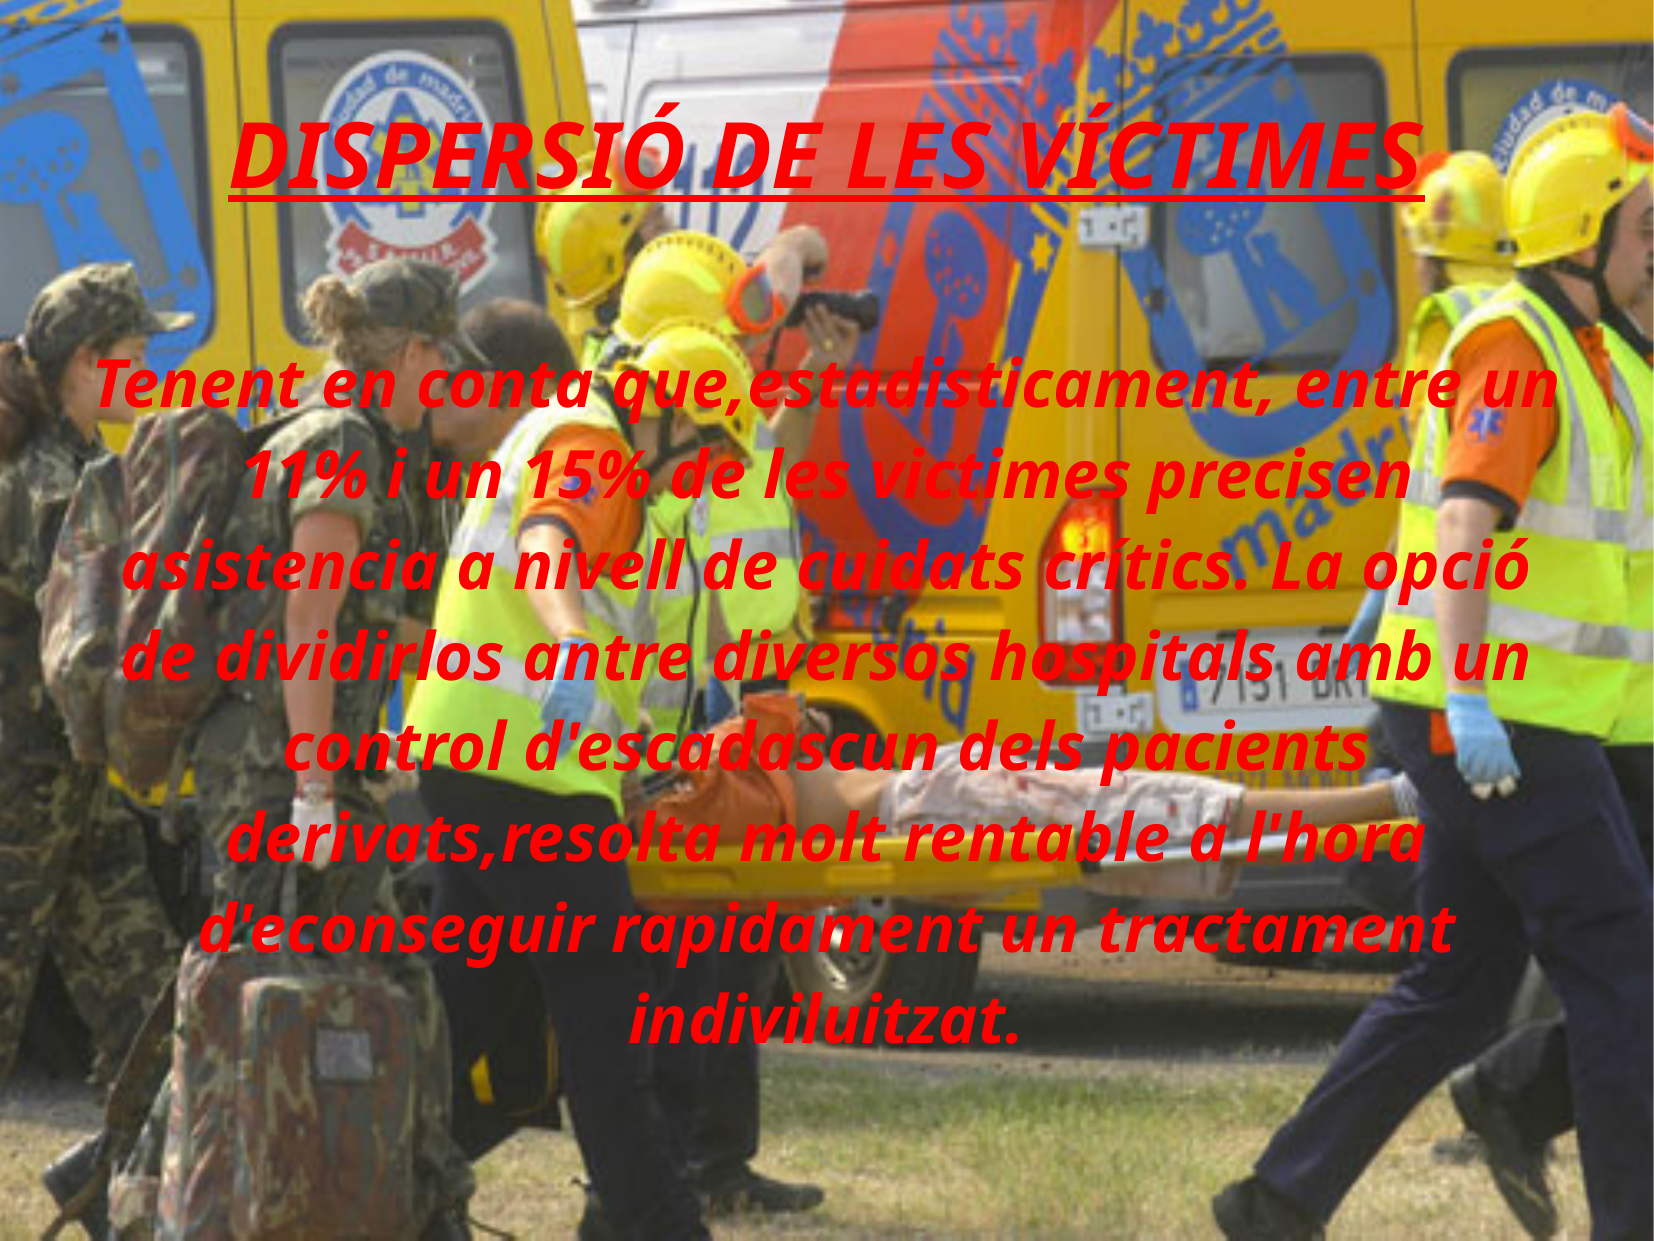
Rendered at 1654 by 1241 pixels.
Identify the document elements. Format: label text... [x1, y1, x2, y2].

title DISPERSIÓ DE LES VÍCTIMES [82, 49, 1571, 257]
subtitle Tenent en conta que,estadisticament, entre un 11% i un 15% de les victimes precisen asistencia a nivell de cuidats crítics. La opció de dividirlos antre diversos hospitals amb un control d'escadascun dels pacients derivats,resolta molt rentable a l'hora d'econseguir rapidament un tractament indiviluitzat. [82, 290, 1571, 1109]
picture [0, 0, 1654, 1241]
